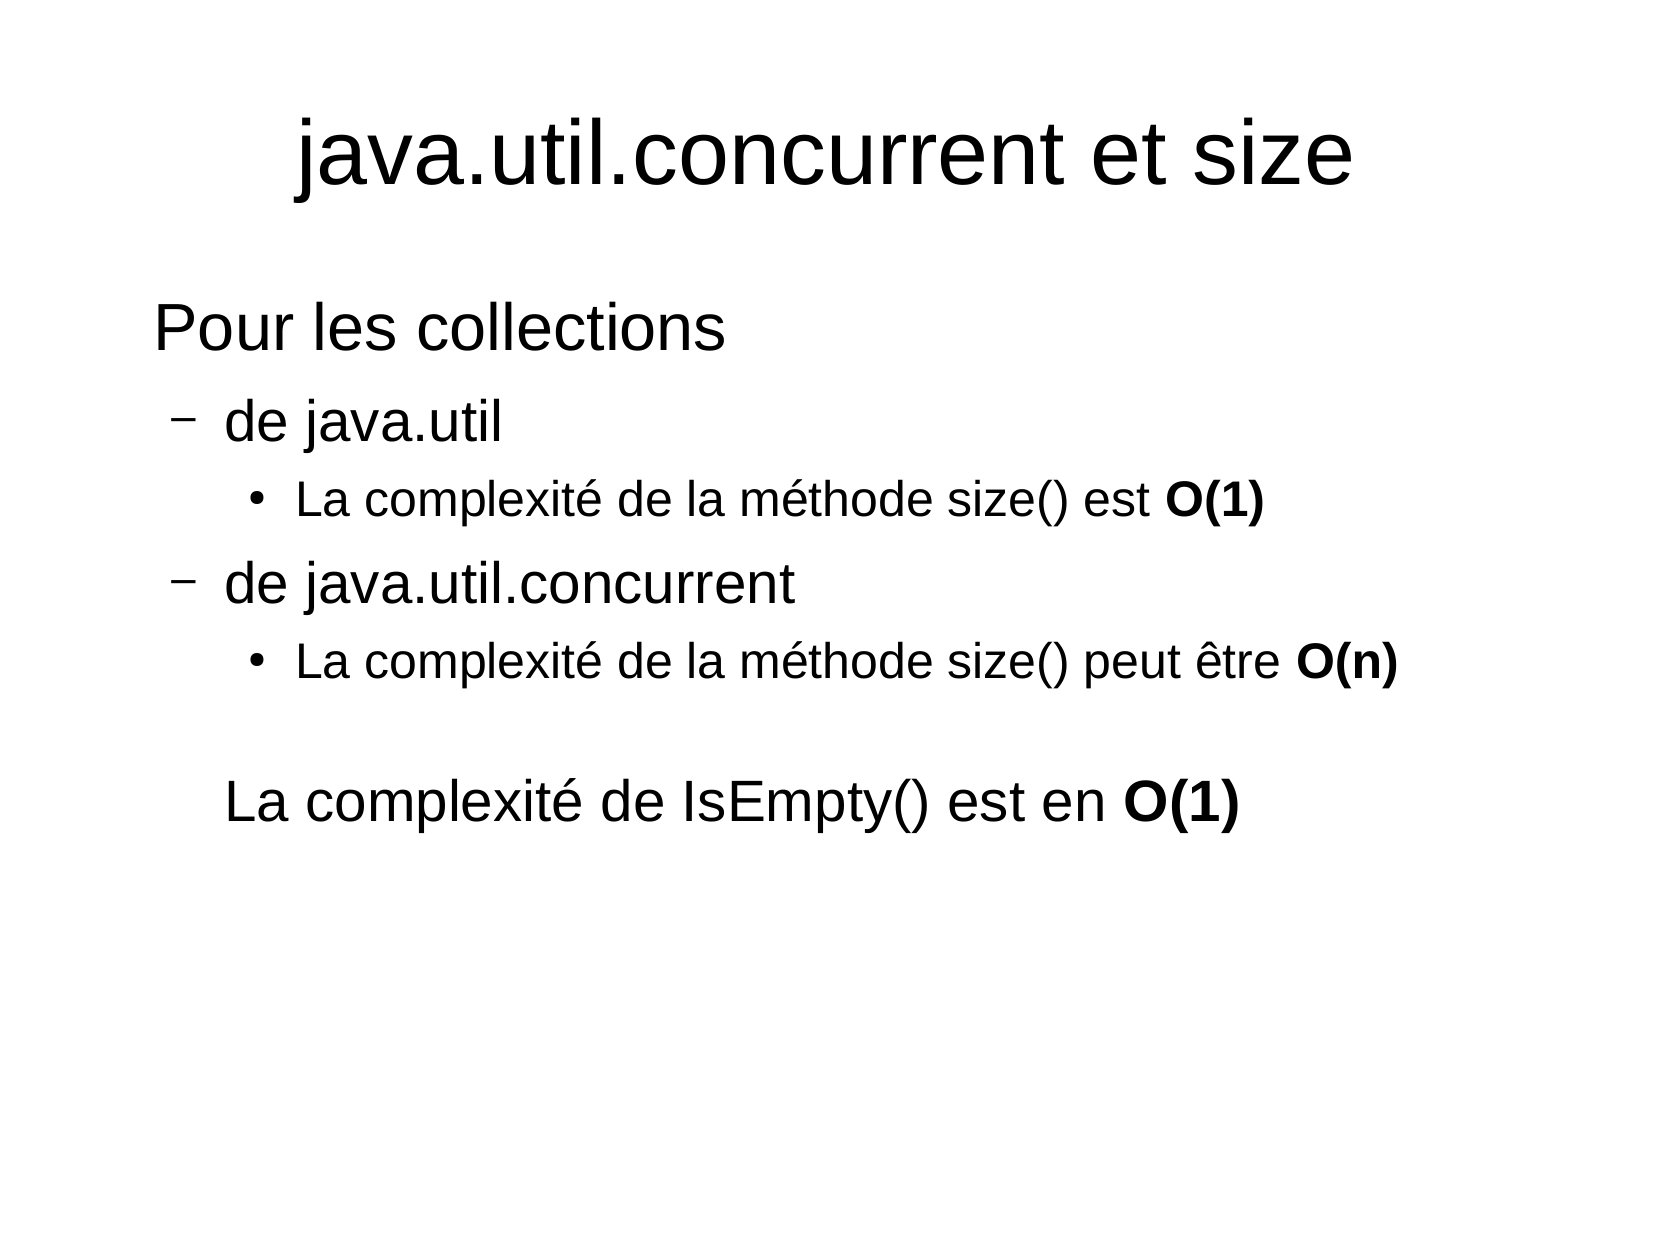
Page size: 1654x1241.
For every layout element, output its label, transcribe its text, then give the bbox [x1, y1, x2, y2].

list Pour les collections de java.util La complexité de la méthode size() est O(1) de java.util.concurrent La complexité de la méthode size() peut être O(n) La complexité de IsEmpty() est en O(1) [82, 290, 1571, 1010]
title java.util.concurrent et size [82, 49, 1571, 257]
